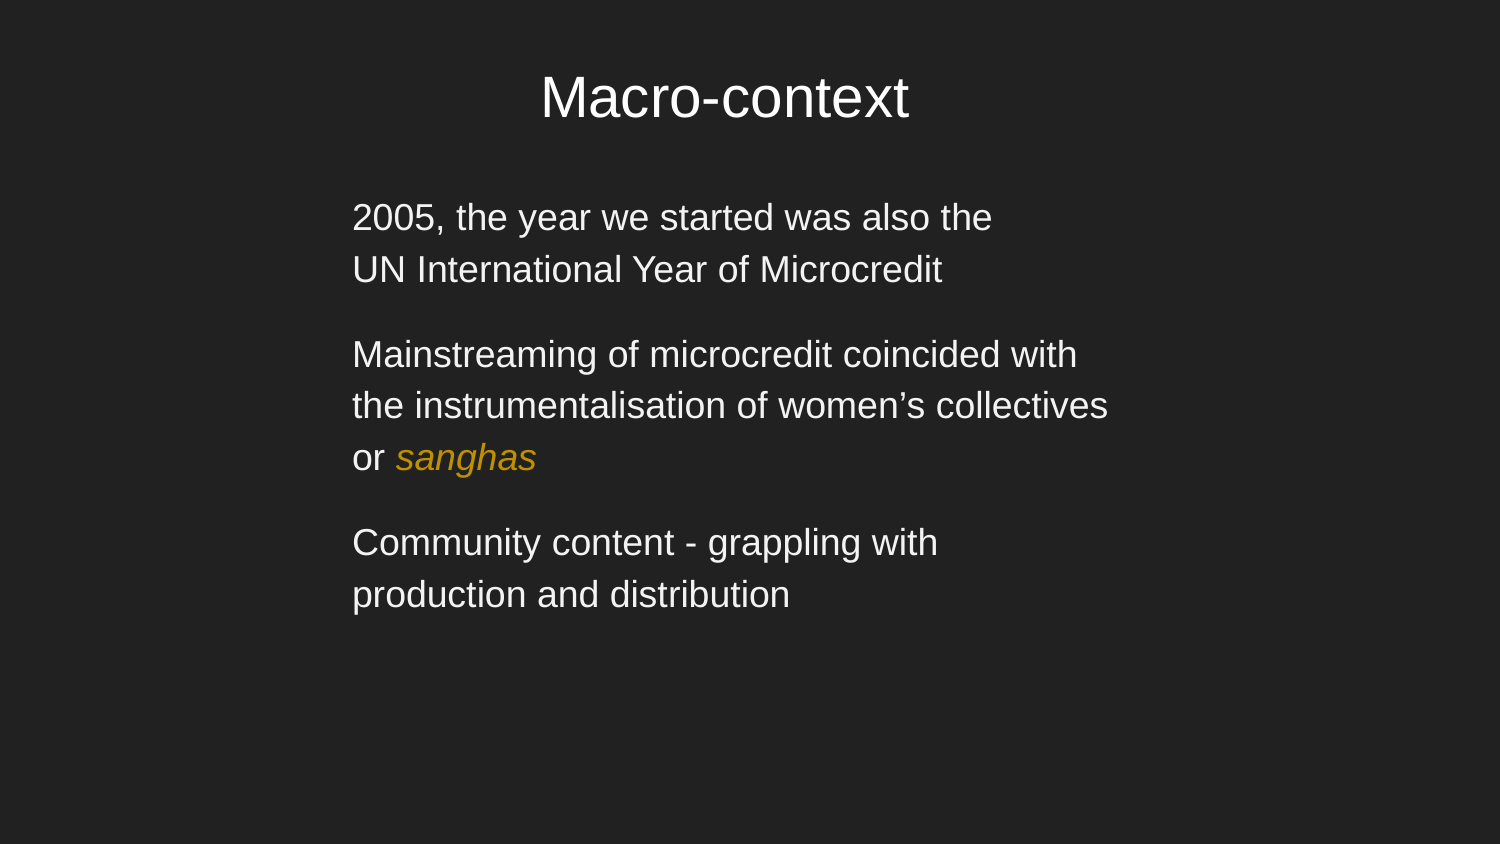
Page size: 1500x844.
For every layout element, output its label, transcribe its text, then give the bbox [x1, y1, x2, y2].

title Macro-context [34, 43, 1433, 138]
list 2005, the year we started was also the UN International Year of Microcredit Mainstreaming of microcredit coincided with the instrumentalisation of women’s collectives or sanghas Community content - grappling with production and distribution [337, 171, 1130, 732]
